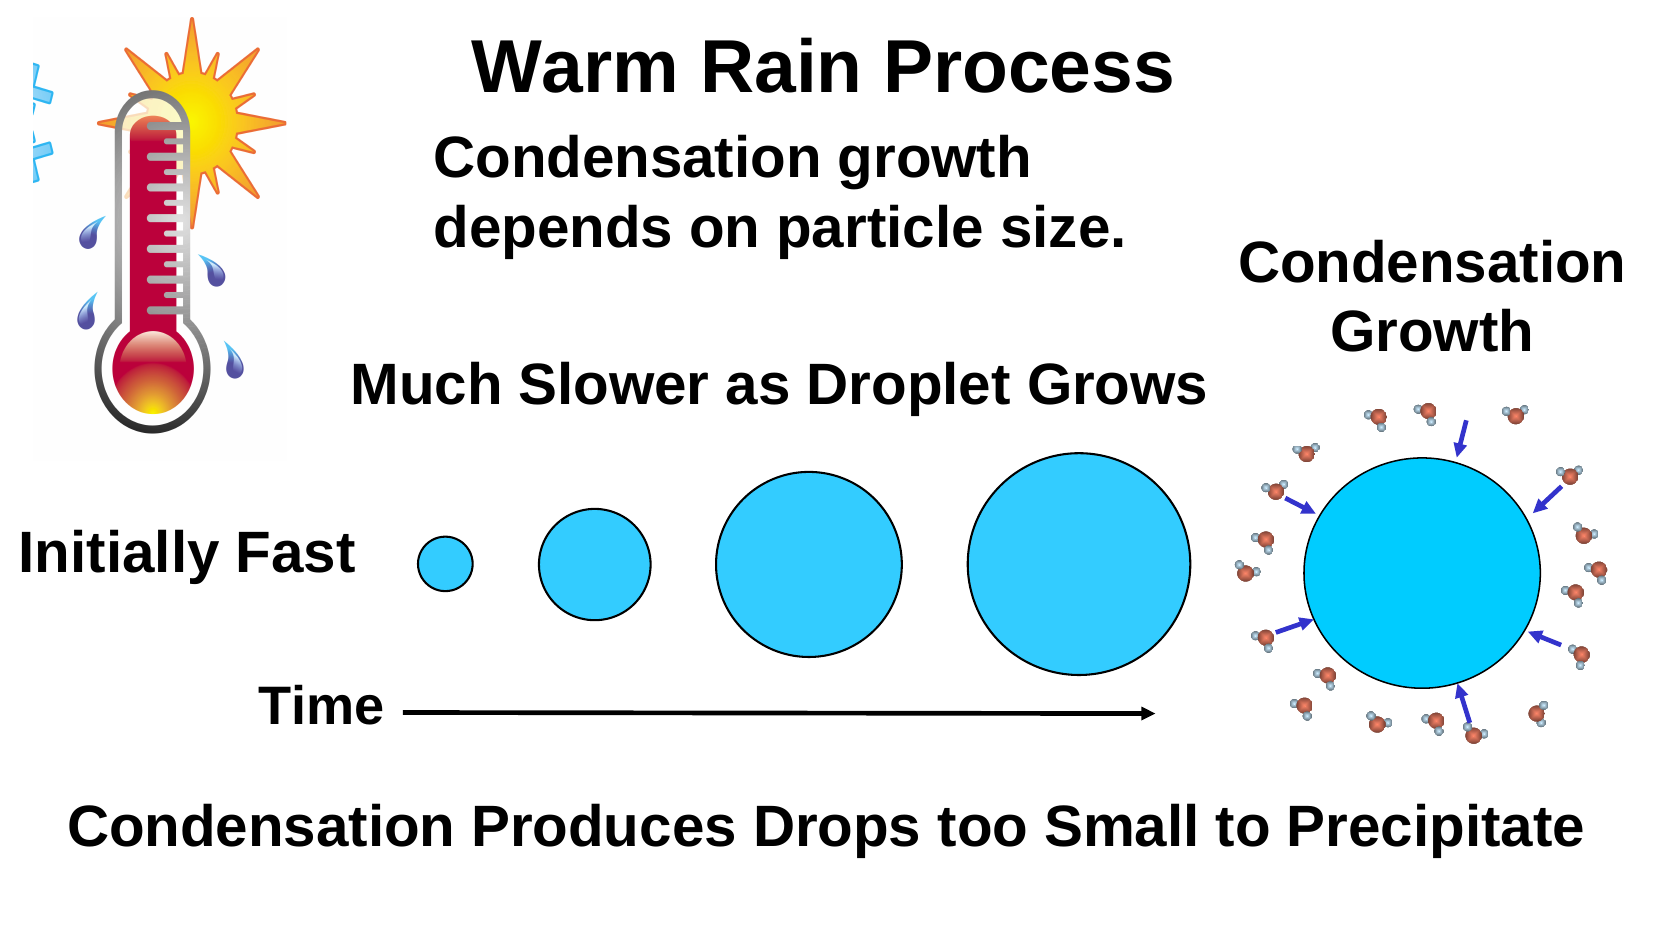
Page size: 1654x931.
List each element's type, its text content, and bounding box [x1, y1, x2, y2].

text_box [1502, 405, 1529, 425]
text_box [1573, 522, 1599, 544]
text_box Condensation Produces Drops too Small to Precipitate [4, 788, 1651, 889]
text_box [1251, 629, 1274, 653]
text_box [1584, 561, 1608, 585]
text_box Condensation growth depends on particle size. [330, 119, 1231, 345]
text_box [1364, 409, 1387, 432]
text_box Time [243, 662, 475, 788]
text_box [1421, 712, 1445, 736]
text_box [1366, 711, 1393, 733]
title Warm Rain Process [0, 11, 1651, 113]
text_box [1561, 584, 1584, 608]
text_box [1251, 531, 1274, 555]
text_box [1290, 697, 1313, 721]
text_box [1463, 722, 1489, 744]
text_box Condensation Growth [1211, 223, 1654, 399]
text_box [538, 508, 651, 621]
text_box [1568, 645, 1590, 670]
text_box [1292, 443, 1320, 462]
text_box [1234, 560, 1261, 582]
text_box Much Slower as Droplet Grows [287, 345, 1305, 446]
text_box [967, 453, 1191, 676]
text_box [1261, 480, 1289, 500]
text_box [716, 471, 902, 657]
text_box [1313, 667, 1336, 691]
text_box [1528, 701, 1549, 727]
text_box [1413, 403, 1437, 426]
text_box [1556, 465, 1583, 485]
text_box [417, 536, 473, 592]
text_box Initially Fast [0, 514, 376, 602]
text_box [1303, 457, 1541, 689]
picture [33, 17, 287, 461]
